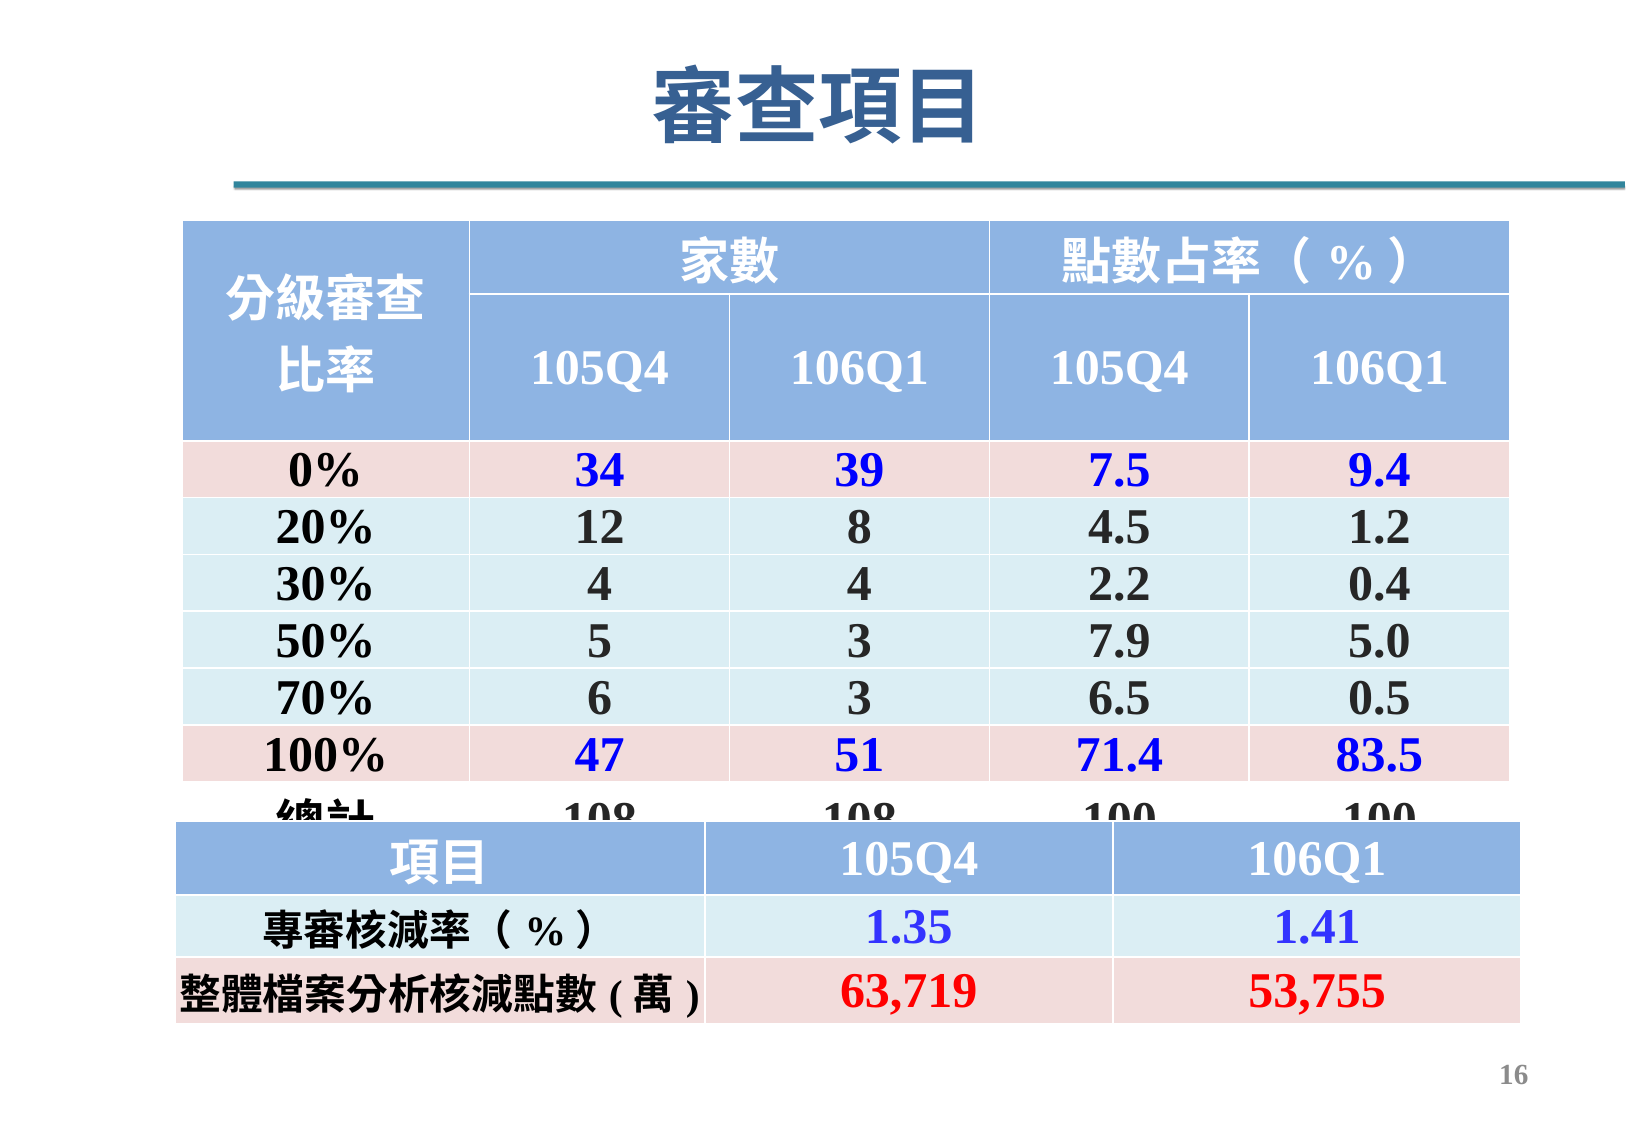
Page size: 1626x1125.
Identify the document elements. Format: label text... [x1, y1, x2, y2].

table_cell 1.2 [1250, 498, 1509, 554]
table_cell 63,719 [706, 958, 1112, 1023]
table_cell 100 [990, 783, 1248, 820]
table_cell 100 [1115, 805, 1122, 820]
table_cell 0% [183, 442, 469, 497]
table_header 項目 [176, 822, 704, 894]
table_cell 100 [1250, 783, 1509, 820]
table_cell 50% [183, 612, 469, 667]
table_cell 100% [183, 726, 469, 781]
table_cell 5 [470, 612, 729, 667]
table_cell 108 [855, 805, 862, 820]
table_cell 專審核減率（%） [176, 896, 704, 956]
table_cell 53,755 [1114, 958, 1520, 1023]
table_header 105Q4 [706, 822, 1112, 894]
table_cell 108 [595, 805, 602, 820]
table_cell 47 [470, 726, 729, 781]
table_cell 108 [620, 805, 627, 817]
table_cell 71.4 [990, 726, 1248, 781]
table_cell 12 [470, 498, 729, 554]
table_cell 總計 [183, 783, 469, 820]
table_cell 20% [183, 498, 469, 554]
table_header 點數占率（%） [990, 221, 1509, 293]
table_cell 100 [1140, 805, 1147, 820]
table_cell 4 [730, 555, 989, 610]
table_cell 100 [1375, 805, 1382, 820]
table_cell 6.5 [990, 669, 1248, 724]
table_cell 7.9 [990, 612, 1248, 667]
table_cell 108 [730, 783, 989, 820]
table_header 分級審查 比率 [183, 221, 469, 440]
table_cell 70% [183, 669, 469, 724]
table_cell 1.41 [1114, 896, 1520, 956]
table_cell 3 [730, 612, 989, 667]
table_cell 3 [730, 669, 989, 724]
table_cell 108 [470, 783, 729, 820]
table_cell 0.4 [1250, 555, 1509, 610]
table_header 家數 [470, 221, 989, 293]
table_cell 4 [470, 555, 729, 610]
table_cell 整體檔案分析核減點數(萬) [176, 958, 704, 1023]
table_cell 4.5 [990, 498, 1248, 554]
table_cell 9.4 [1250, 442, 1509, 497]
table_cell 83.5 [1250, 726, 1509, 781]
slide_number <編號> [1164, 1042, 1544, 1103]
table_cell 106Q1 [730, 295, 989, 440]
table_cell 0.5 [1250, 669, 1509, 724]
table_cell 30% [183, 555, 469, 610]
table_cell 106Q1 [1250, 295, 1509, 440]
table_cell 8 [730, 498, 989, 554]
table_cell 105Q4 [990, 295, 1248, 440]
table_cell 51 [730, 726, 989, 781]
table_cell 6 [470, 669, 729, 724]
table_cell 1.35 [706, 896, 1112, 956]
table_cell 2.2 [990, 555, 1248, 610]
table_cell 7.5 [990, 442, 1248, 497]
table_cell 39 [730, 442, 989, 497]
table_cell 100 [1400, 805, 1407, 820]
table_cell 108 [880, 805, 887, 817]
table_header 106Q1 [1114, 822, 1520, 894]
table_cell 5.0 [1250, 612, 1509, 667]
table_cell 34 [470, 442, 729, 497]
title 審查項目 [80, 27, 1557, 179]
table_cell 105Q4 [470, 295, 729, 440]
